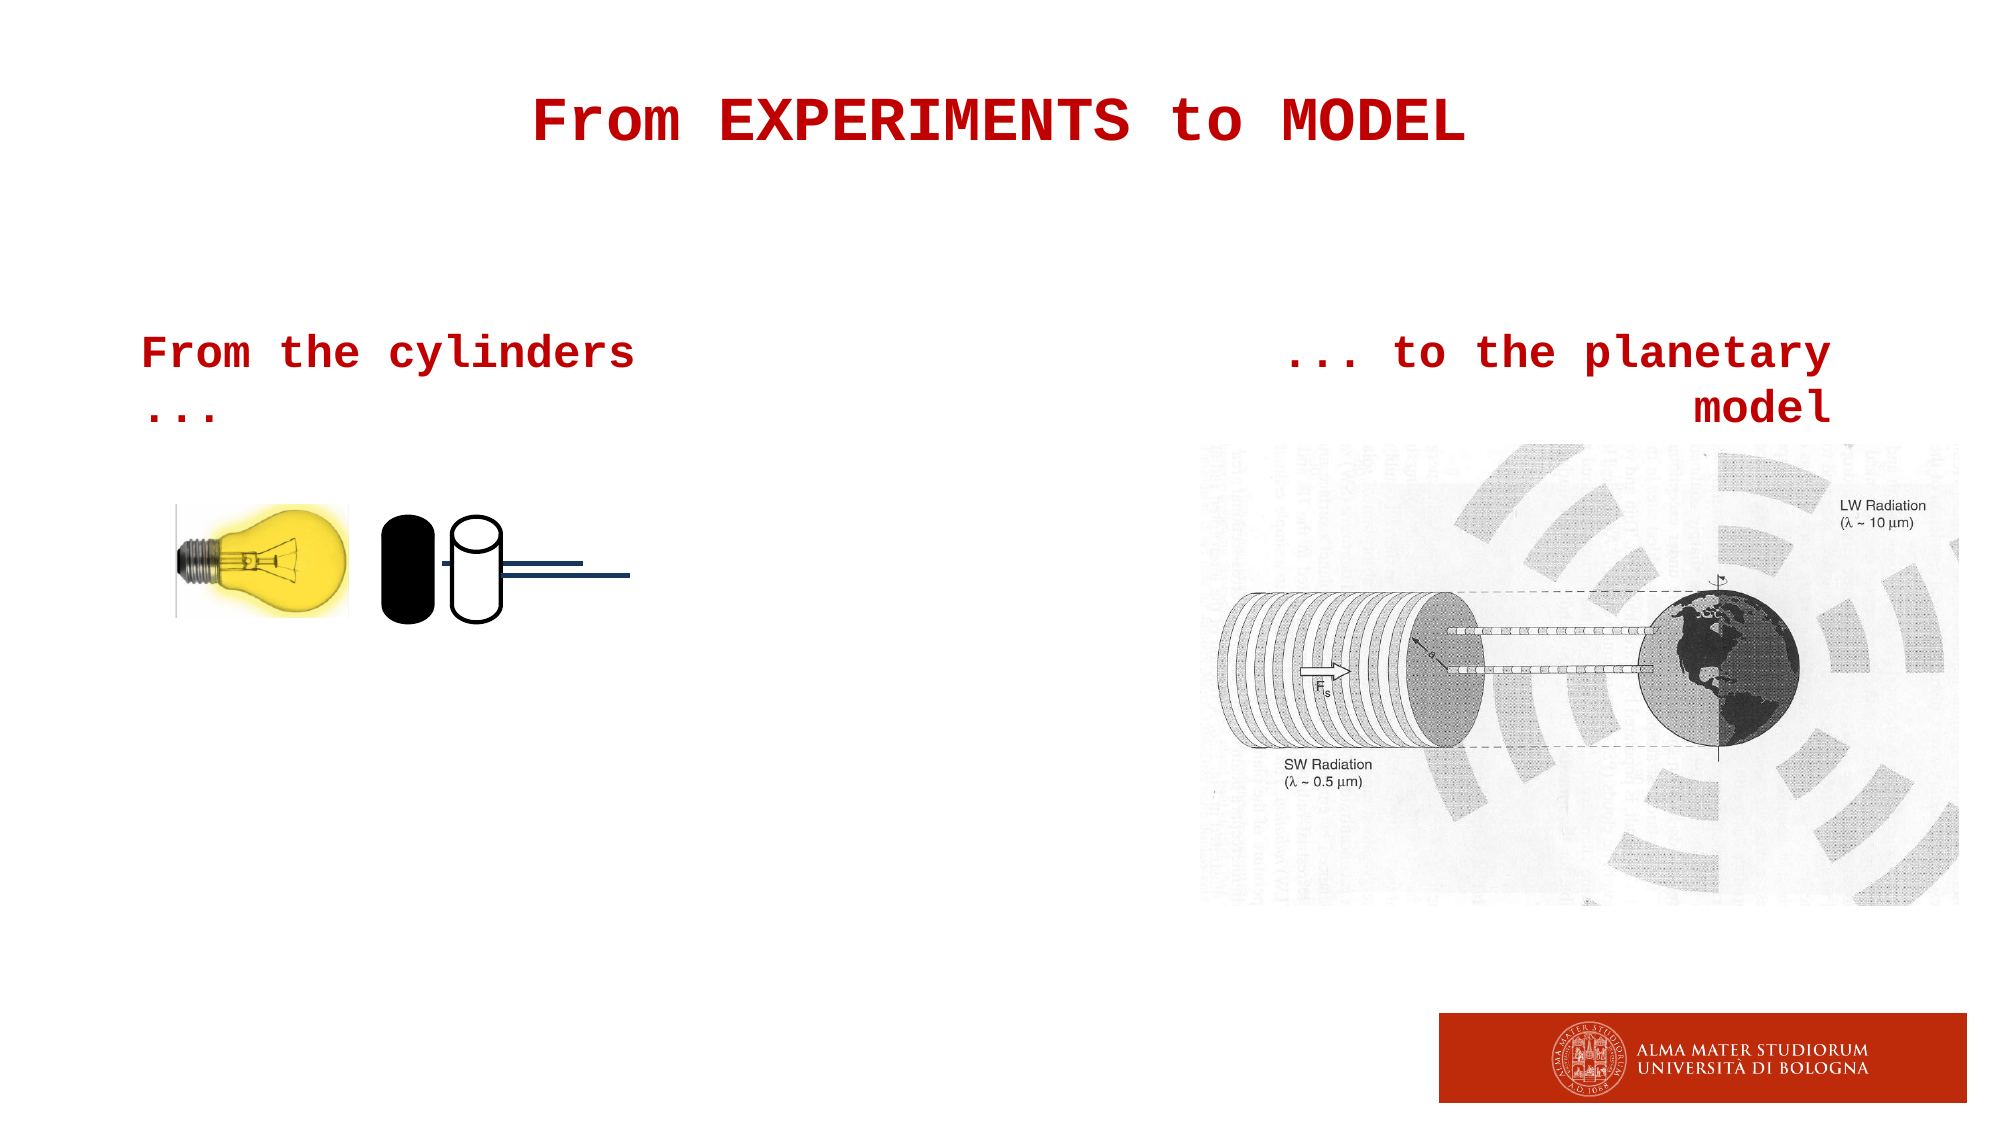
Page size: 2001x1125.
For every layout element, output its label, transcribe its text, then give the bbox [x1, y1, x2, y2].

text_box [451, 516, 501, 623]
text_box [383, 516, 433, 623]
picture [1200, 444, 1959, 906]
text_box From the cylinders ... [125, 314, 654, 386]
text_box ... to the planetary model [1266, 314, 1958, 386]
text_box From EXPERIMENTS to MODEL [337, 69, 1663, 161]
picture [175, 504, 349, 618]
